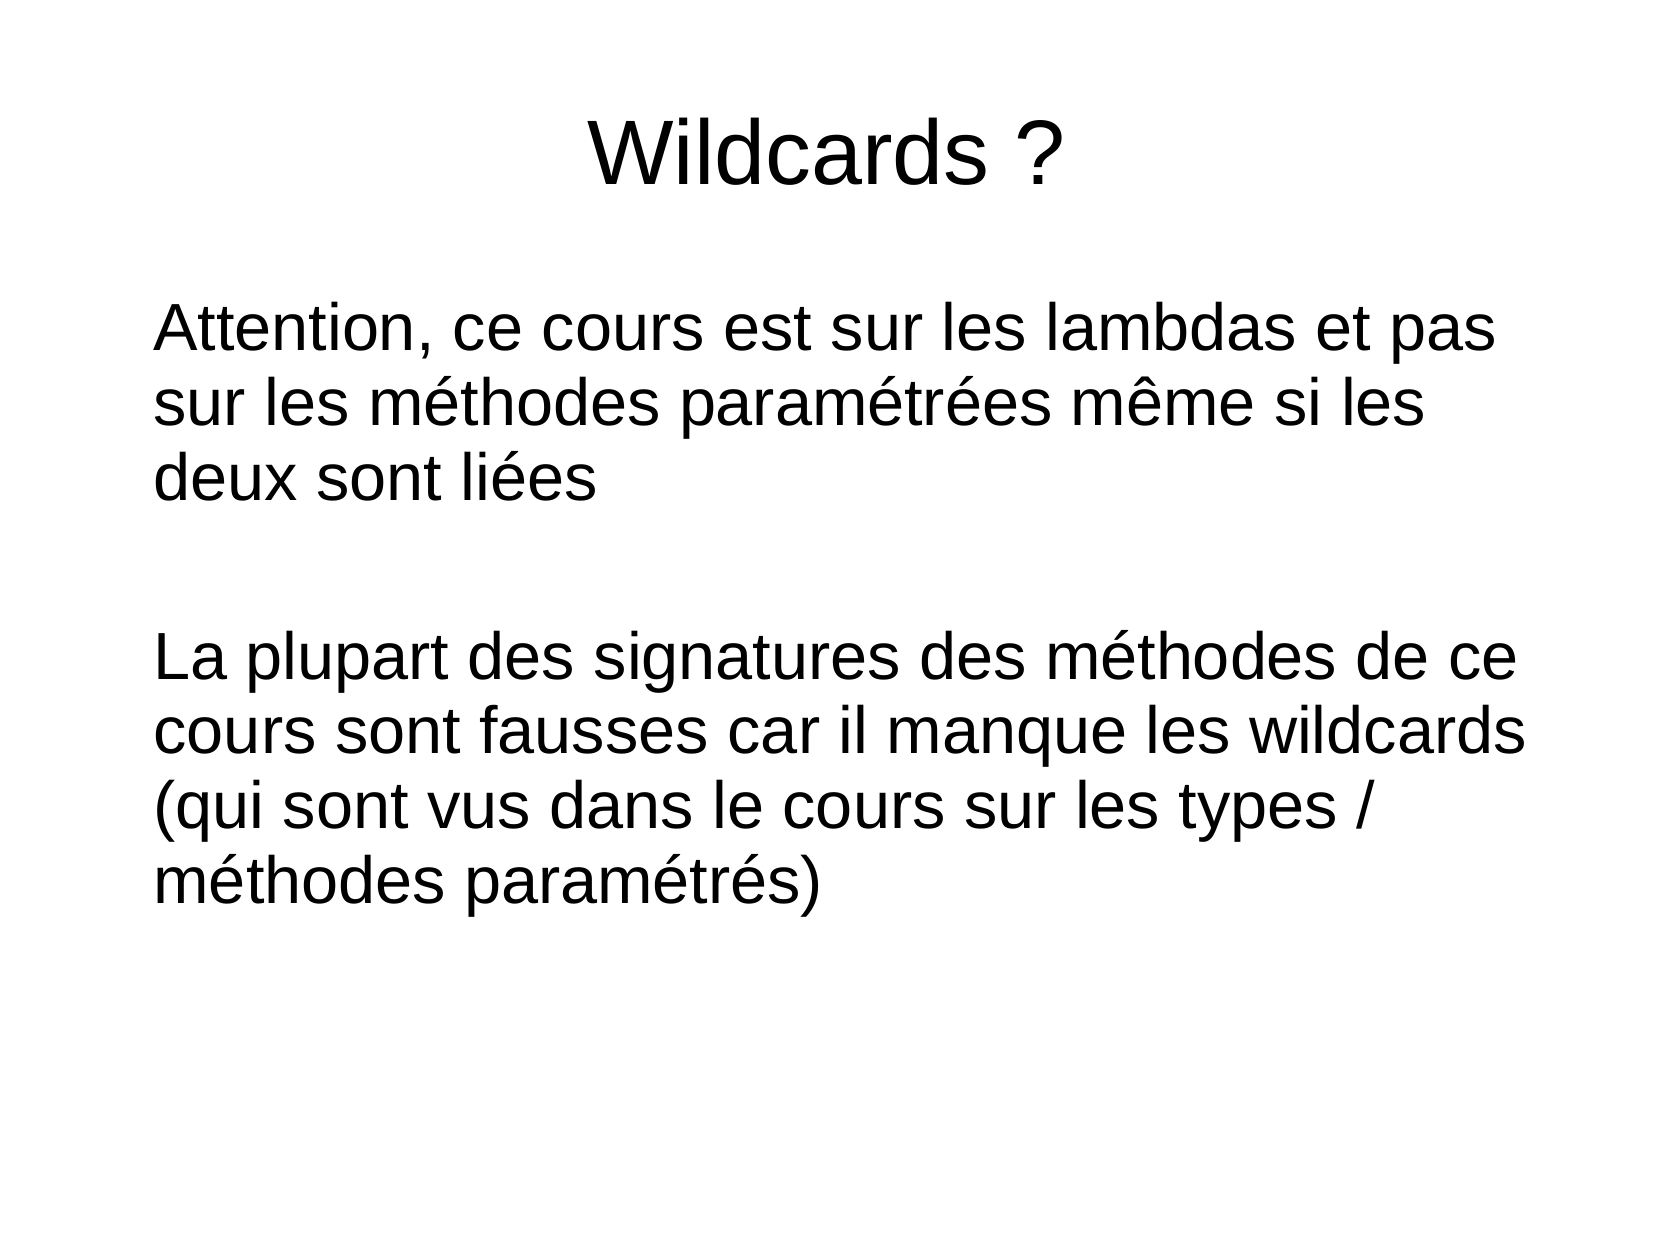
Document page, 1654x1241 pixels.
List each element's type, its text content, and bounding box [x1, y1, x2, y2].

title Wildcards ? [82, 49, 1571, 257]
list Attention, ce cours est sur les lambdas et pas sur les méthodes paramétrées même si les deux sont liées La plupart des signatures des méthodes de ce cours sont fausses car il manque les wildcards (qui sont vus dans le cours sur les types / méthodes paramétrés) [82, 290, 1571, 1010]
